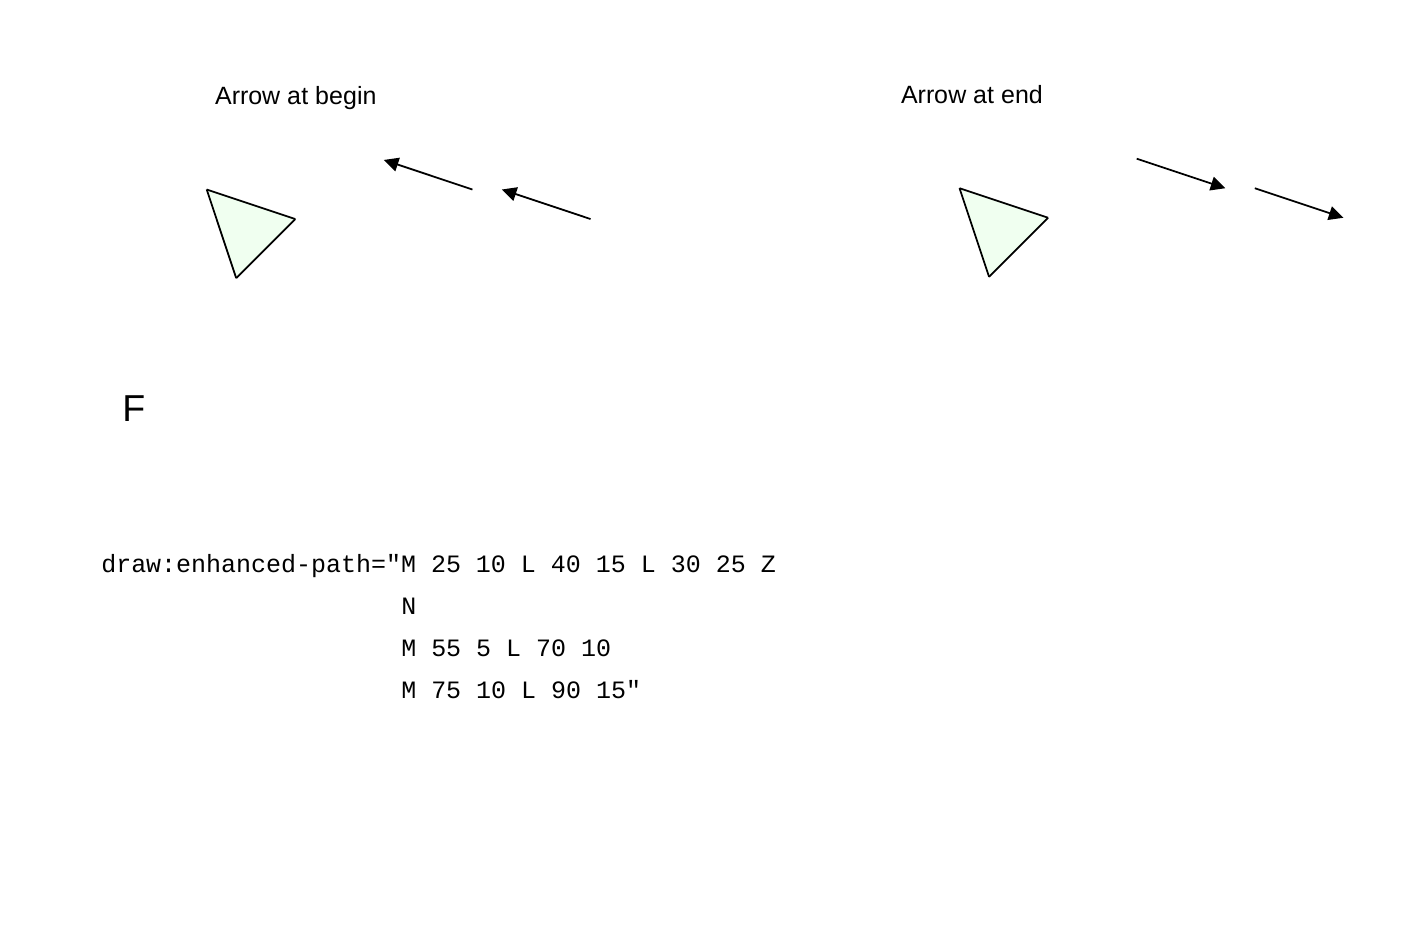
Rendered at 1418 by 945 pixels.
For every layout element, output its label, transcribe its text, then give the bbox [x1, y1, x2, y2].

text_box [959, 188, 1049, 277]
text_box Arrow at begin [200, 63, 403, 120]
text_box [501, 189, 591, 220]
text_box [1254, 188, 1344, 218]
text_box Arrow at end [886, 62, 1069, 119]
text_box [206, 189, 296, 279]
text_box draw:enhanced-path="M 25 10 L 40 15 L 30 25 Z N M 55 5 L 70 10 M 75 10 L 90 15" [86, 531, 828, 716]
text_box [383, 159, 473, 190]
text_box [1136, 158, 1226, 189]
text_box F [107, 379, 167, 437]
